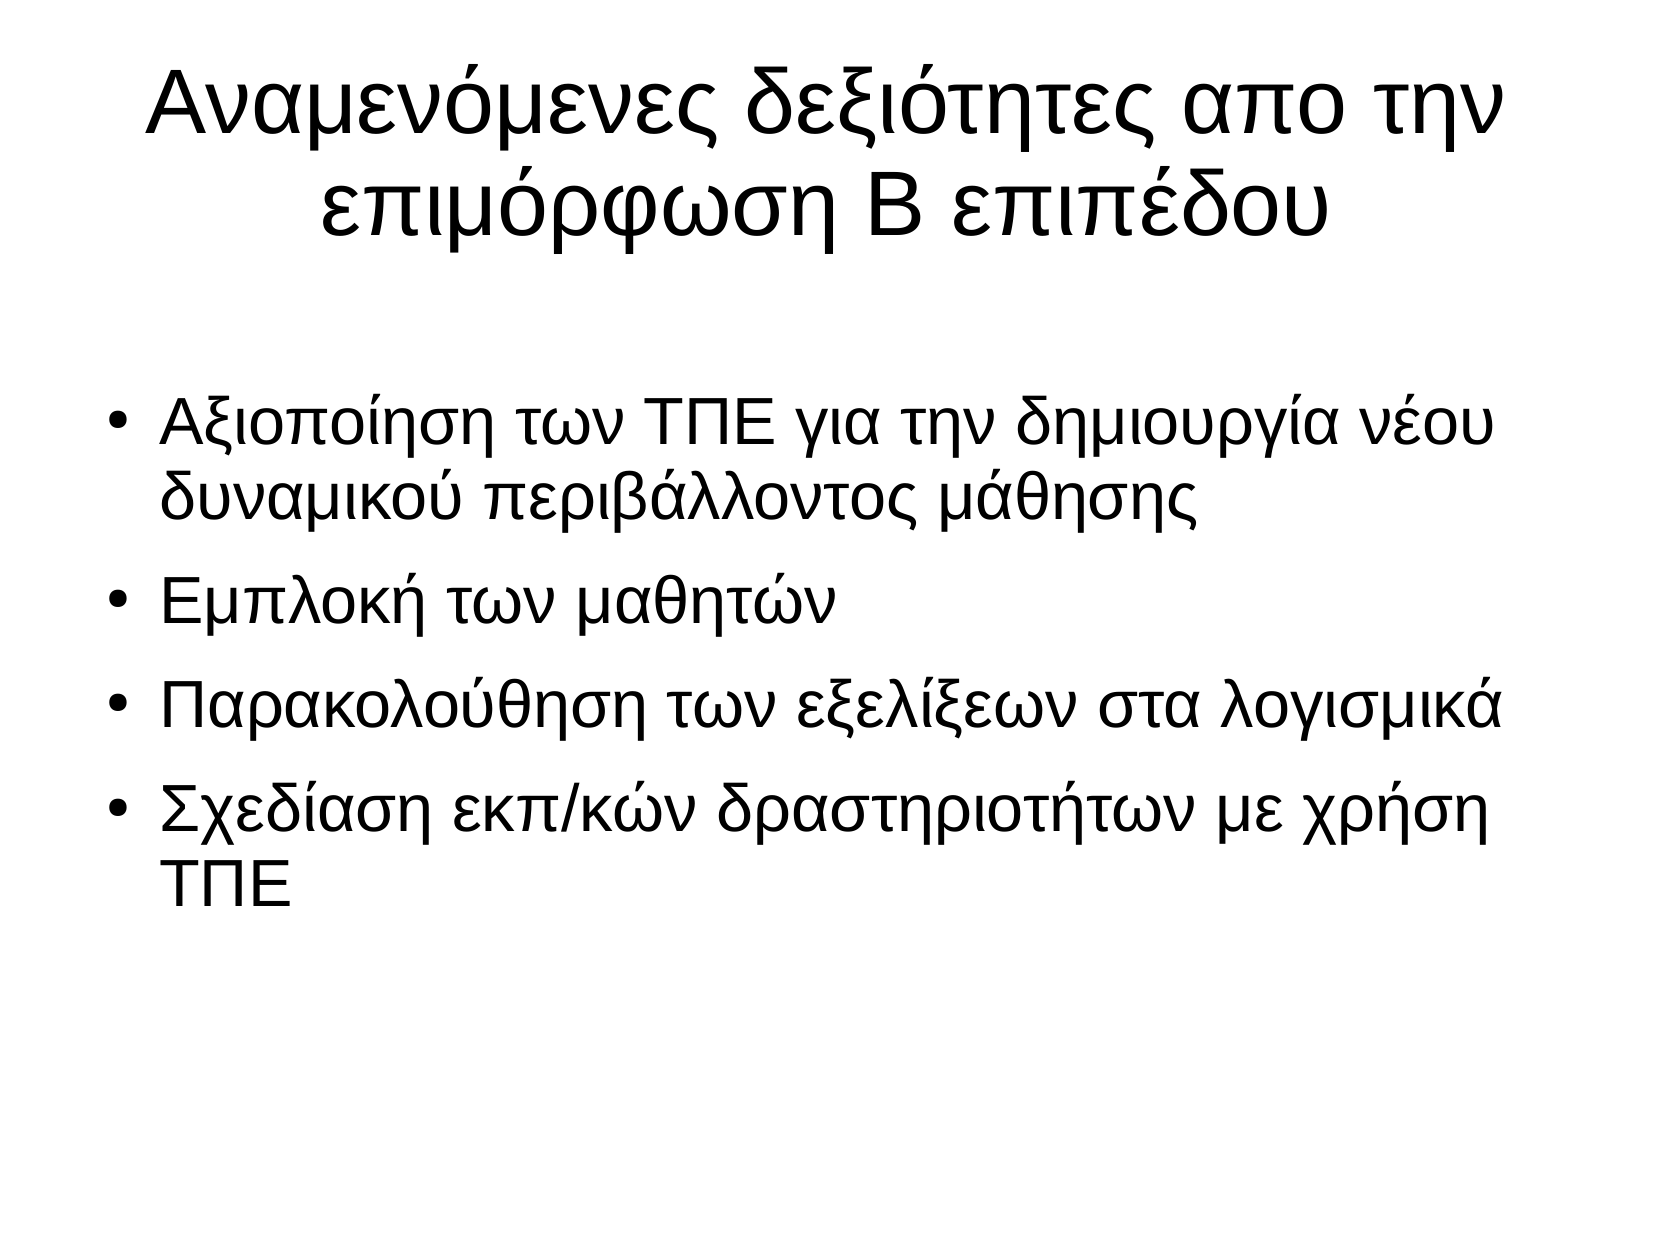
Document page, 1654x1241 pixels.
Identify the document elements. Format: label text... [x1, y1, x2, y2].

title Αναμενόμενες δεξιότητες απο την επιμόρφωση Β επιπέδου [82, 50, 1571, 256]
list Αξιοποίηση των ΤΠΕ για την δημιουργία νέου δυναμικού περιβάλλοντος μάθησης Εμπλοκή των μαθητών Παρακολούθηση των εξελίξεων στα λογισμικά Σχεδίαση εκπ/κών δραστηριοτήτων με χρήση ΤΠΕ [88, 383, 1571, 1094]
